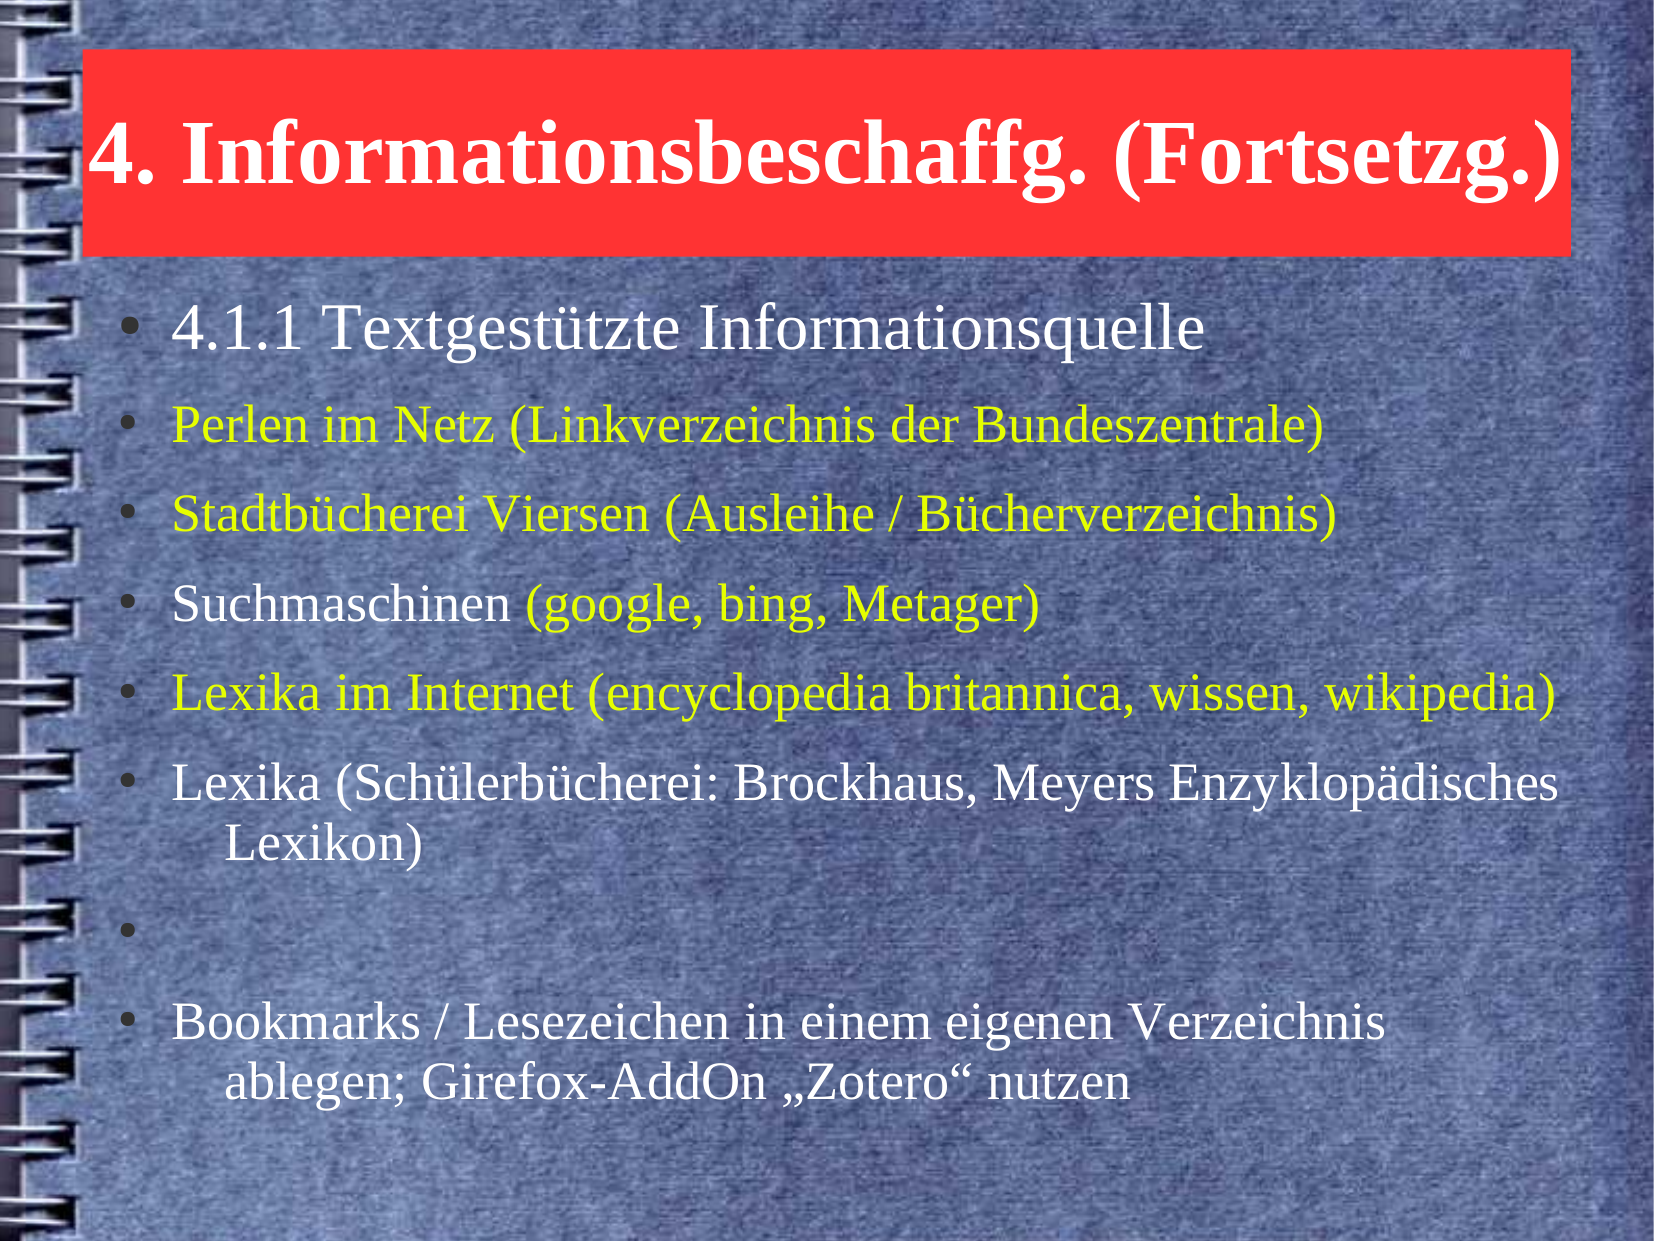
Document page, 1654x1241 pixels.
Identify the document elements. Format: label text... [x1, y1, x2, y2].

picture [0, 0, 1654, 1241]
title 4. Informationsbeschaffg. (Fortsetzg.) [82, 49, 1571, 257]
list 4.1.1 Textgestützte Informationsquelle Perlen im Netz (Linkverzeichnis der Bundeszentrale) Stadtbücherei Viersen (Ausleihe / Bücherverzeichnis) Suchmaschinen (google, bing, Metager) Lexika im Internet (encyclopedia britannica, wissen, wikipedia) Lexika (Schülerbücherei: Brockhaus, Meyers Enzyklopädisches Lexikon) Bookmarks / Lesezeichen in einem eigenen Verzeichnis ablegen; Girefox-AddOn „Zotero“ nutzen [82, 290, 1571, 1121]
